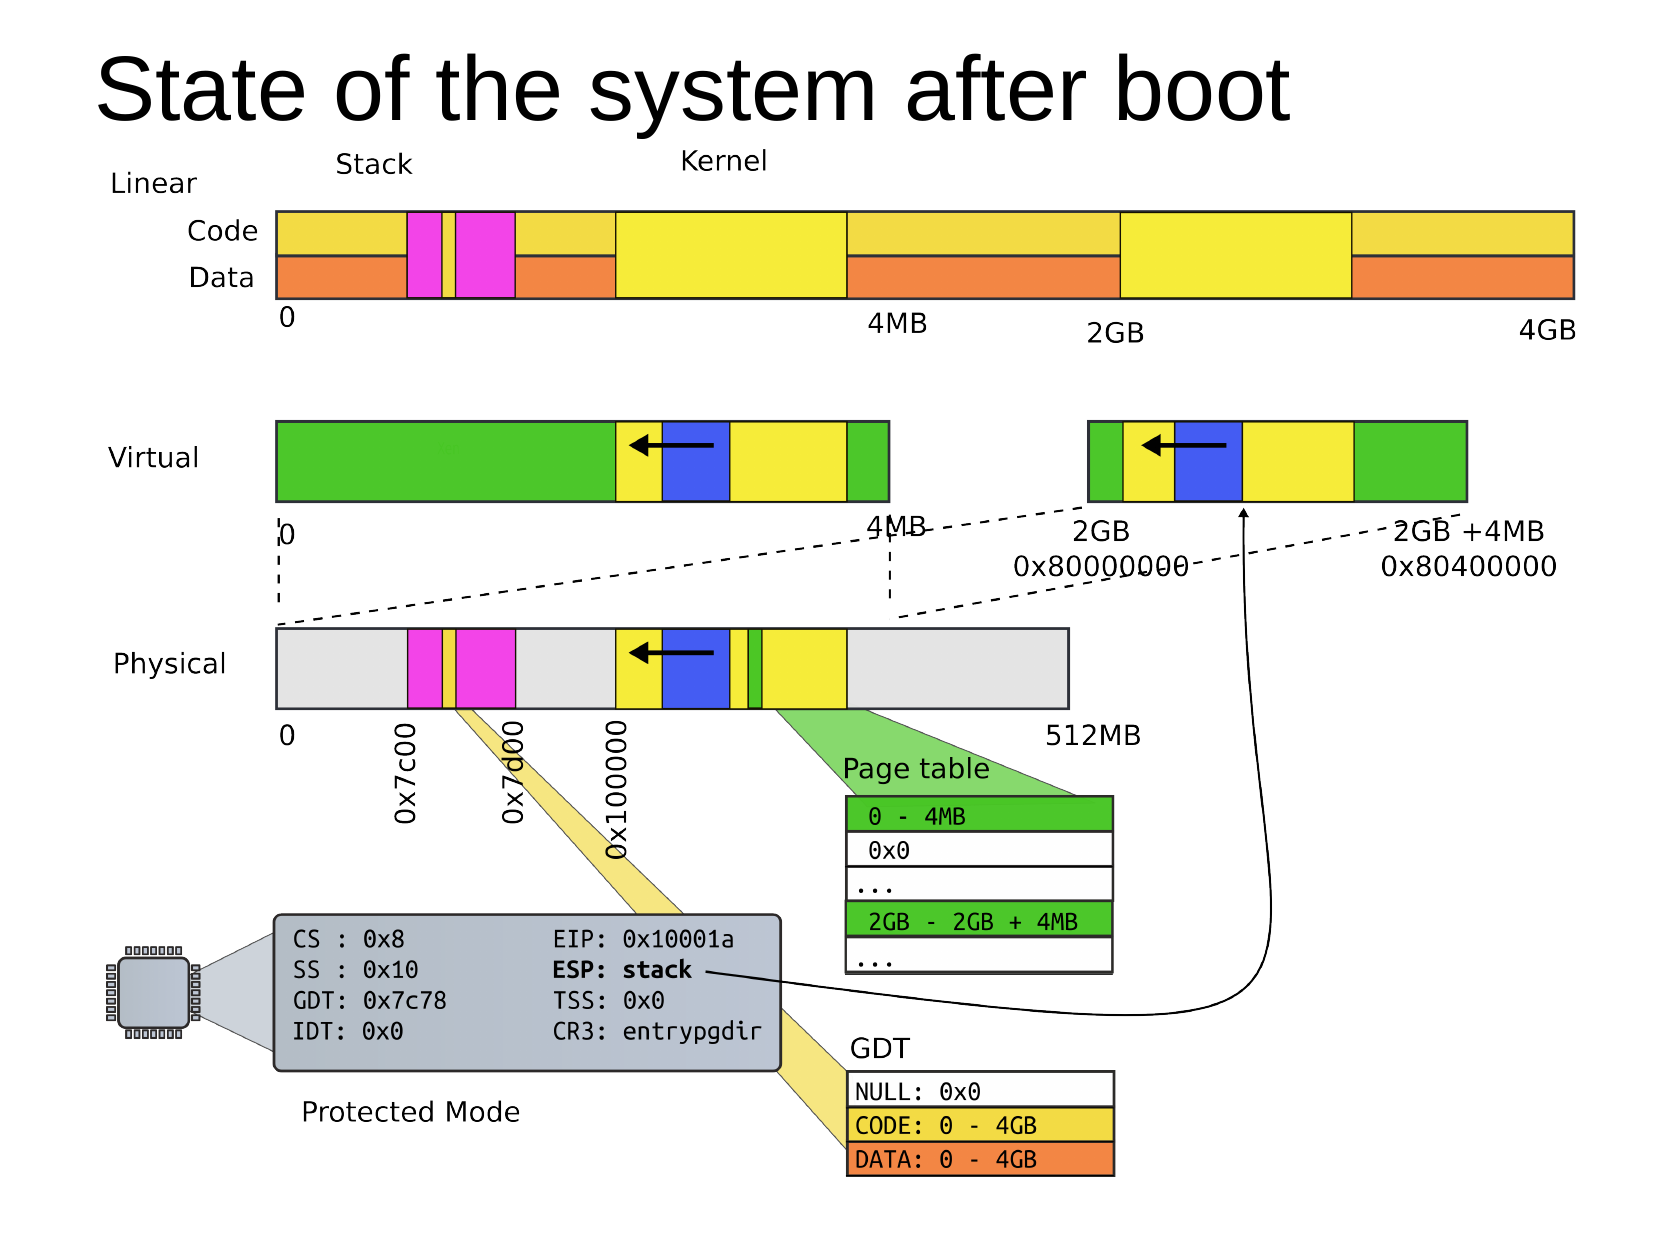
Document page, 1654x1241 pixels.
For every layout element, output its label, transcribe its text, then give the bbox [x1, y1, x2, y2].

picture [106, 149, 1576, 1177]
title State of the system after boot [37, 37, 1351, 141]
